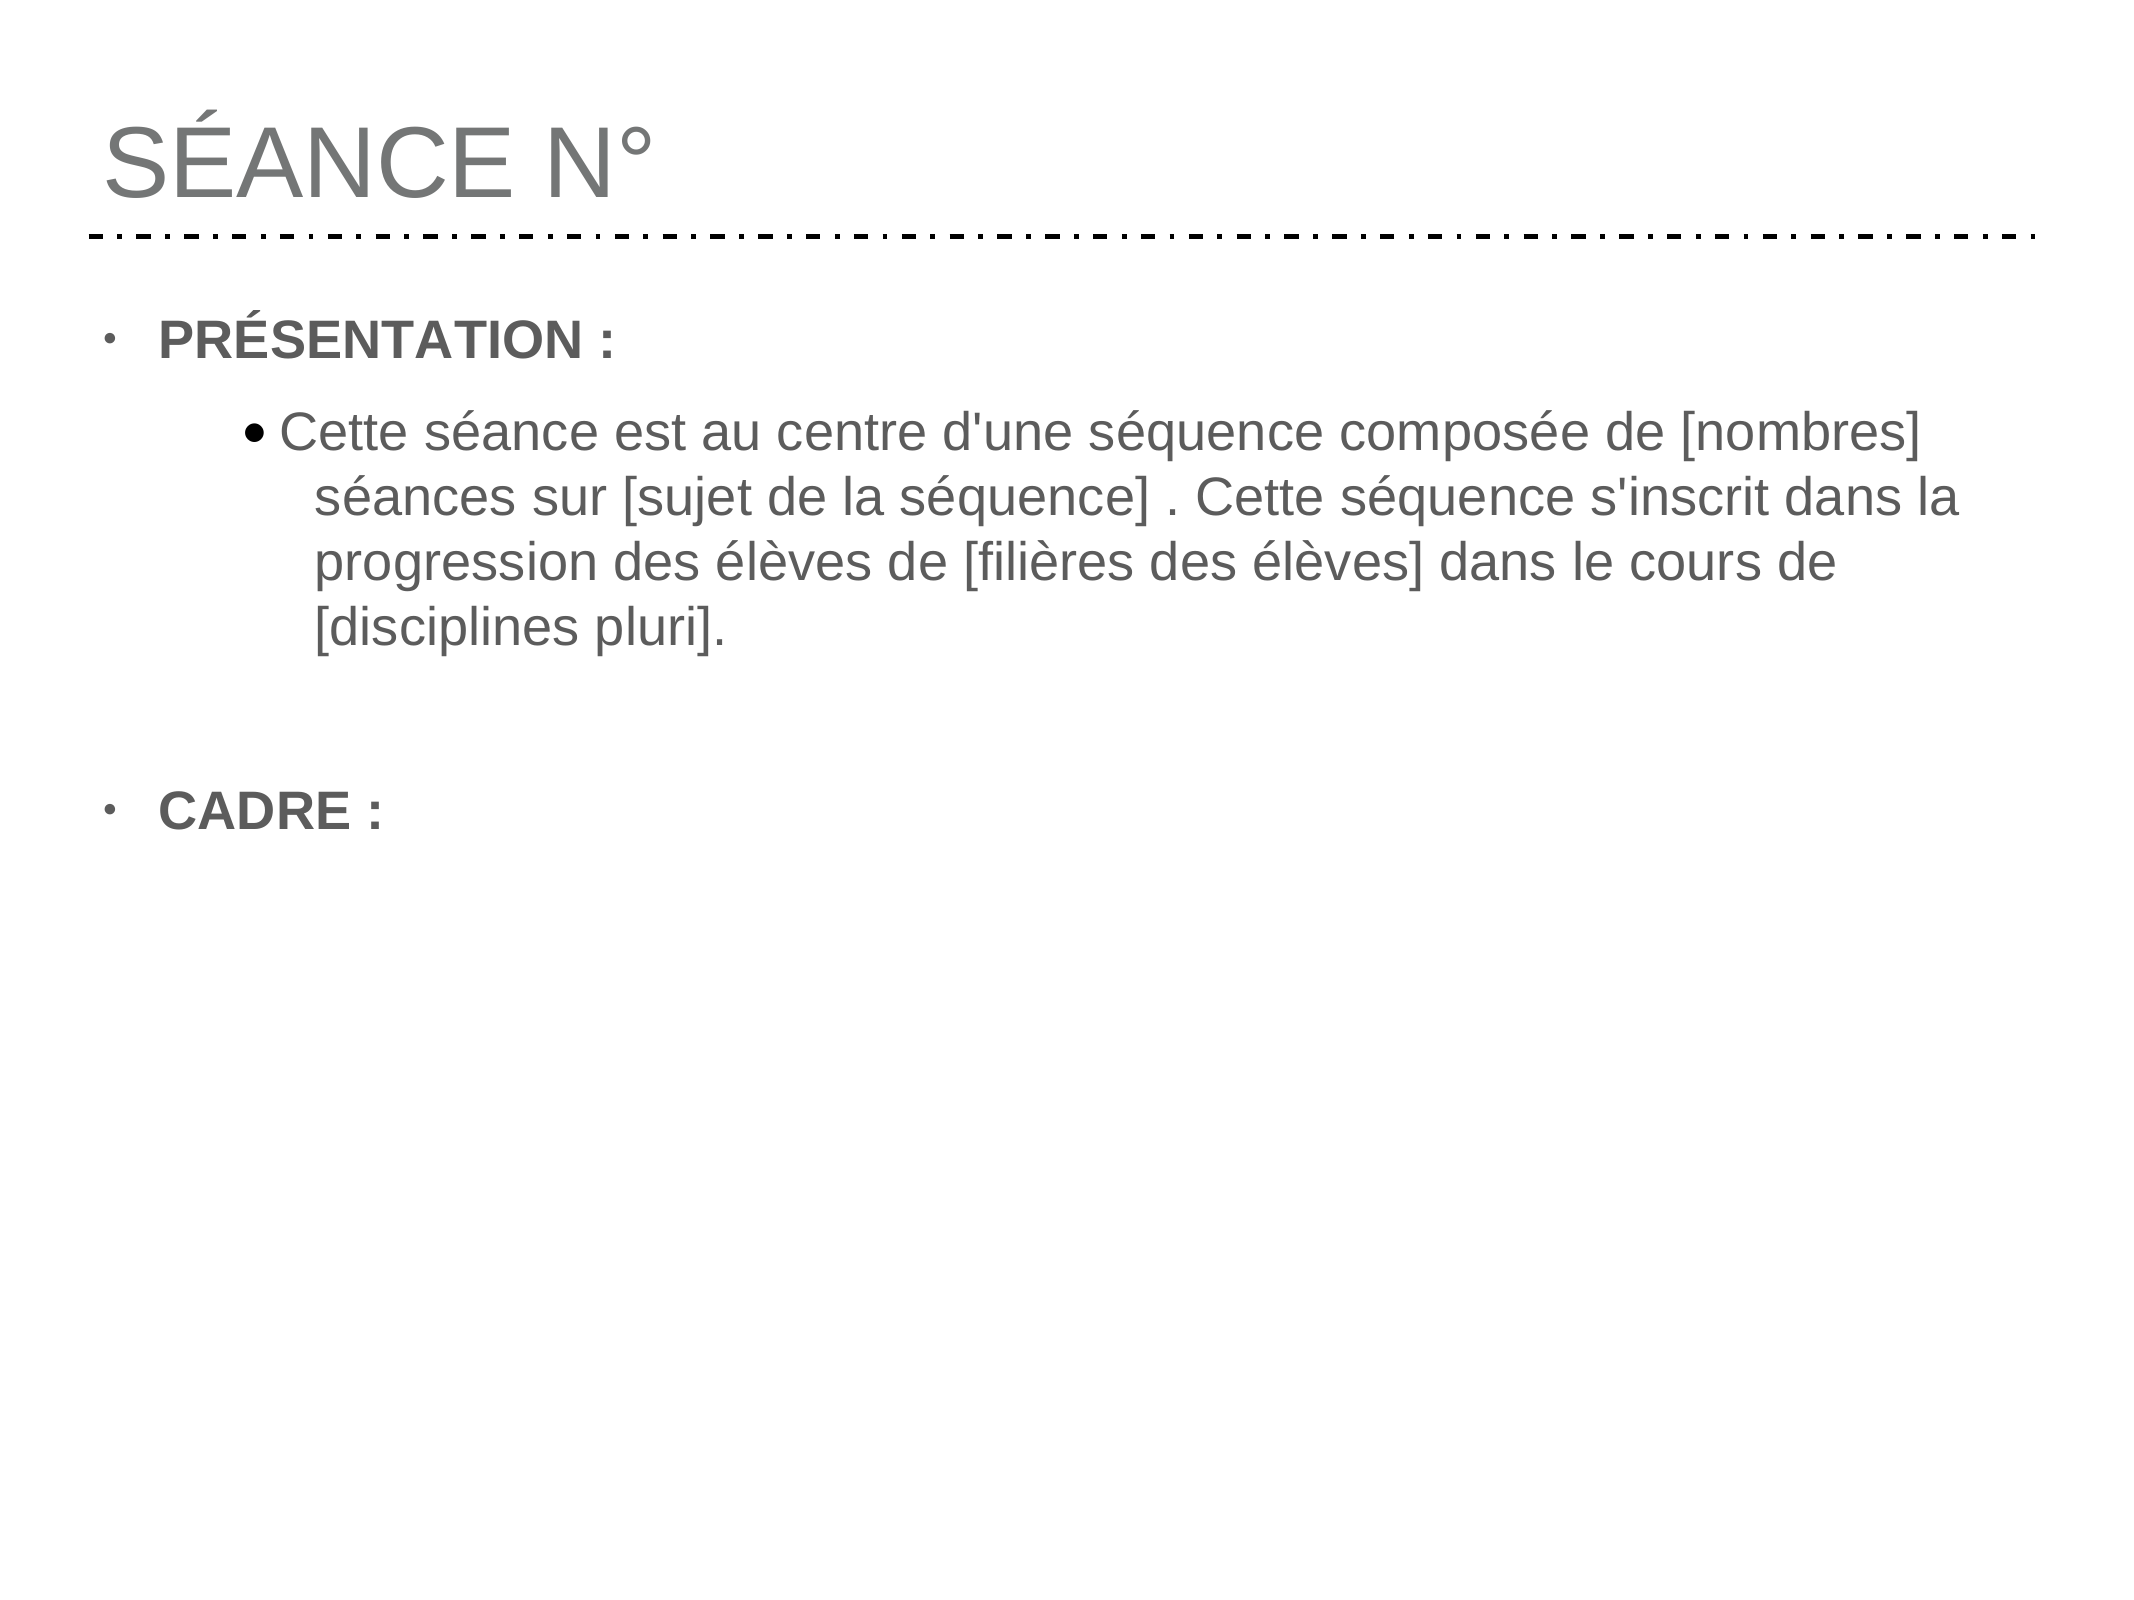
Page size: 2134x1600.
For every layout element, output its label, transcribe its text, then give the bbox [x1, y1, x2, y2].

text_box PRÉSENTATION : Cette séance est au centre d'une séquence composée de [nombres] séances sur [sujet de la séquence] . Cette séquence s'inscrit dans la progression des élèves de [filières des élèves] dans le cours de [disciplines pluri]. CADRE : [94, 296, 2039, 1481]
text_box SÉANCE N° [94, 89, 2039, 207]
